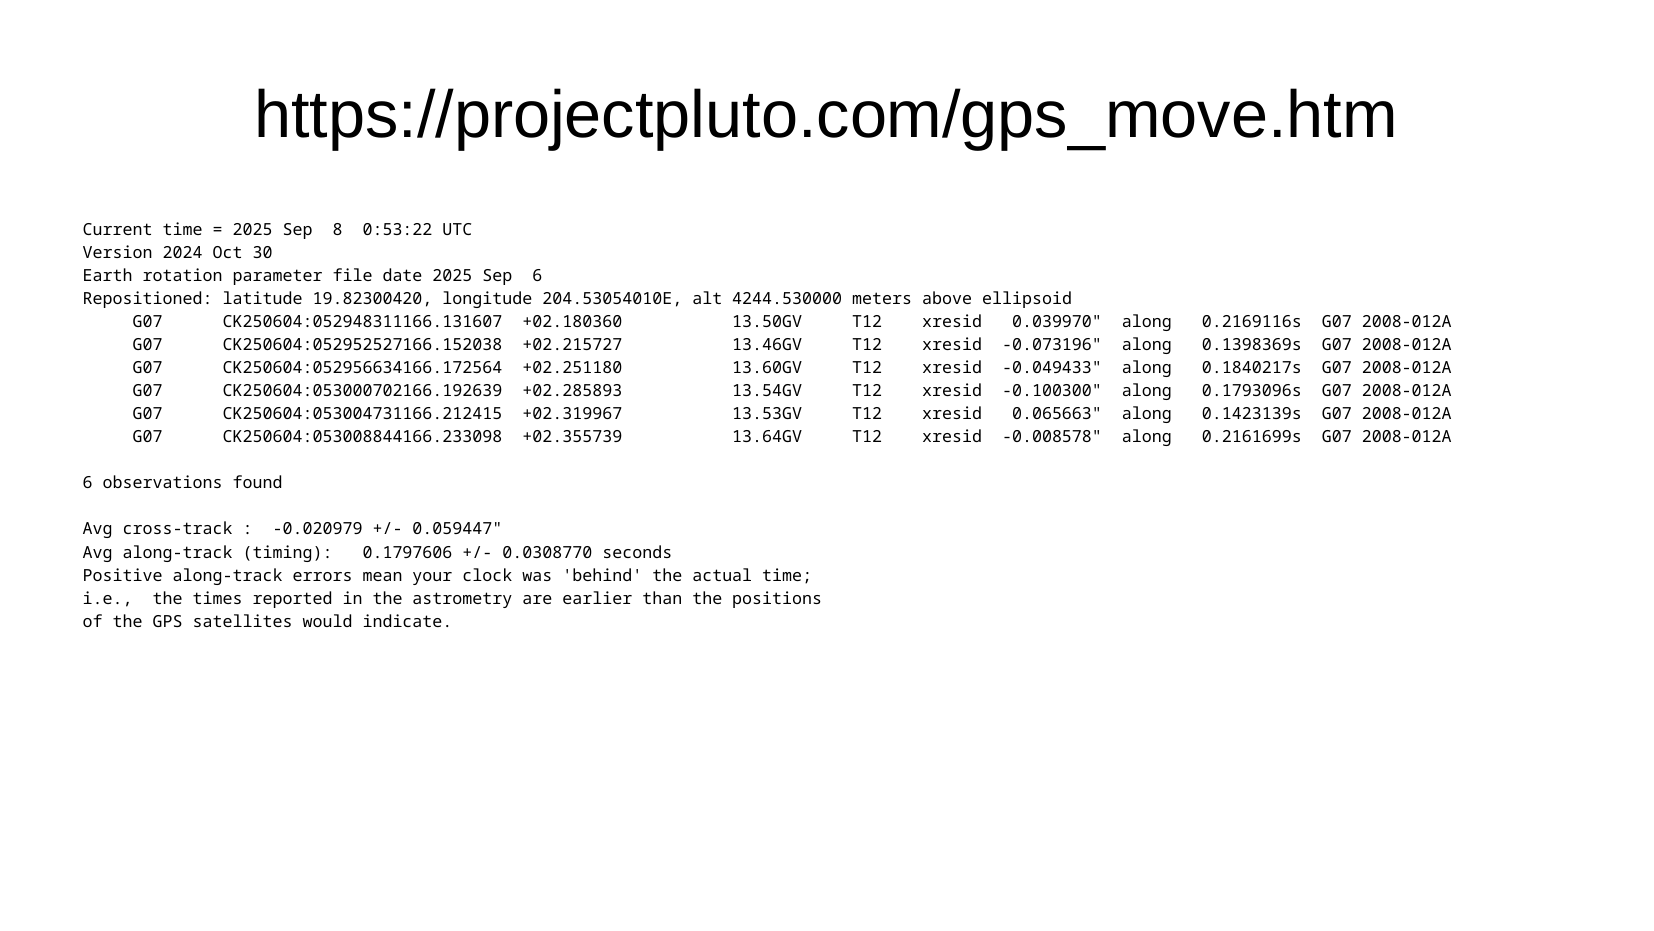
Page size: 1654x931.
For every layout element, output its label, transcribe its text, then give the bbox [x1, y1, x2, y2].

list Current time = 2025 Sep 8 0:53:22 UTC Version 2024 Oct 30 Earth rotation parameter file date 2025 Sep 6 Repositioned: latitude 19.82300420, longitude 204.53054010E, alt 4244.530000 meters above ellipsoid G07 CK250604:052948311166.131607 +02.180360 13.50GV T12 xresid 0.039970" along 0.2169116s G07 2008-012A G07 CK250604:052952527166.152038 +02.215727 13.46GV T12 xresid -0.073196" along 0.1398369s G07 2008-012A G07 CK250604:052956634166.172564 +02.251180 13.60GV T12 xresid -0.049433" along 0.1840217s G07 2008-012A G07 CK250604:053000702166.192639 +02.285893 13.54GV T12 xresid -0.100300" along 0.1793096s G07 2008-012A G07 CK250604:053004731166.212415 +02.319967 13.53GV T12 xresid 0.065663" along 0.1423139s G07 2008-012A G07 CK250604:053008844166.233098 +02.355739 13.64GV T12 xresid -0.008578" along 0.2161699s G07 2008-012A 6 observations found Avg cross-track : -0.020979 +/- 0.059447" Avg along-track (timing): 0.1797606 +/- 0.0308770 seconds Positive along-track errors mean your clock was 'behind' the actual time; i.e., the times reported in the astrometry are earlier than the positions of the GPS satellites would indicate. [82, 217, 1571, 758]
title https://projectpluto.com/gps_move.htm [82, 37, 1571, 193]
